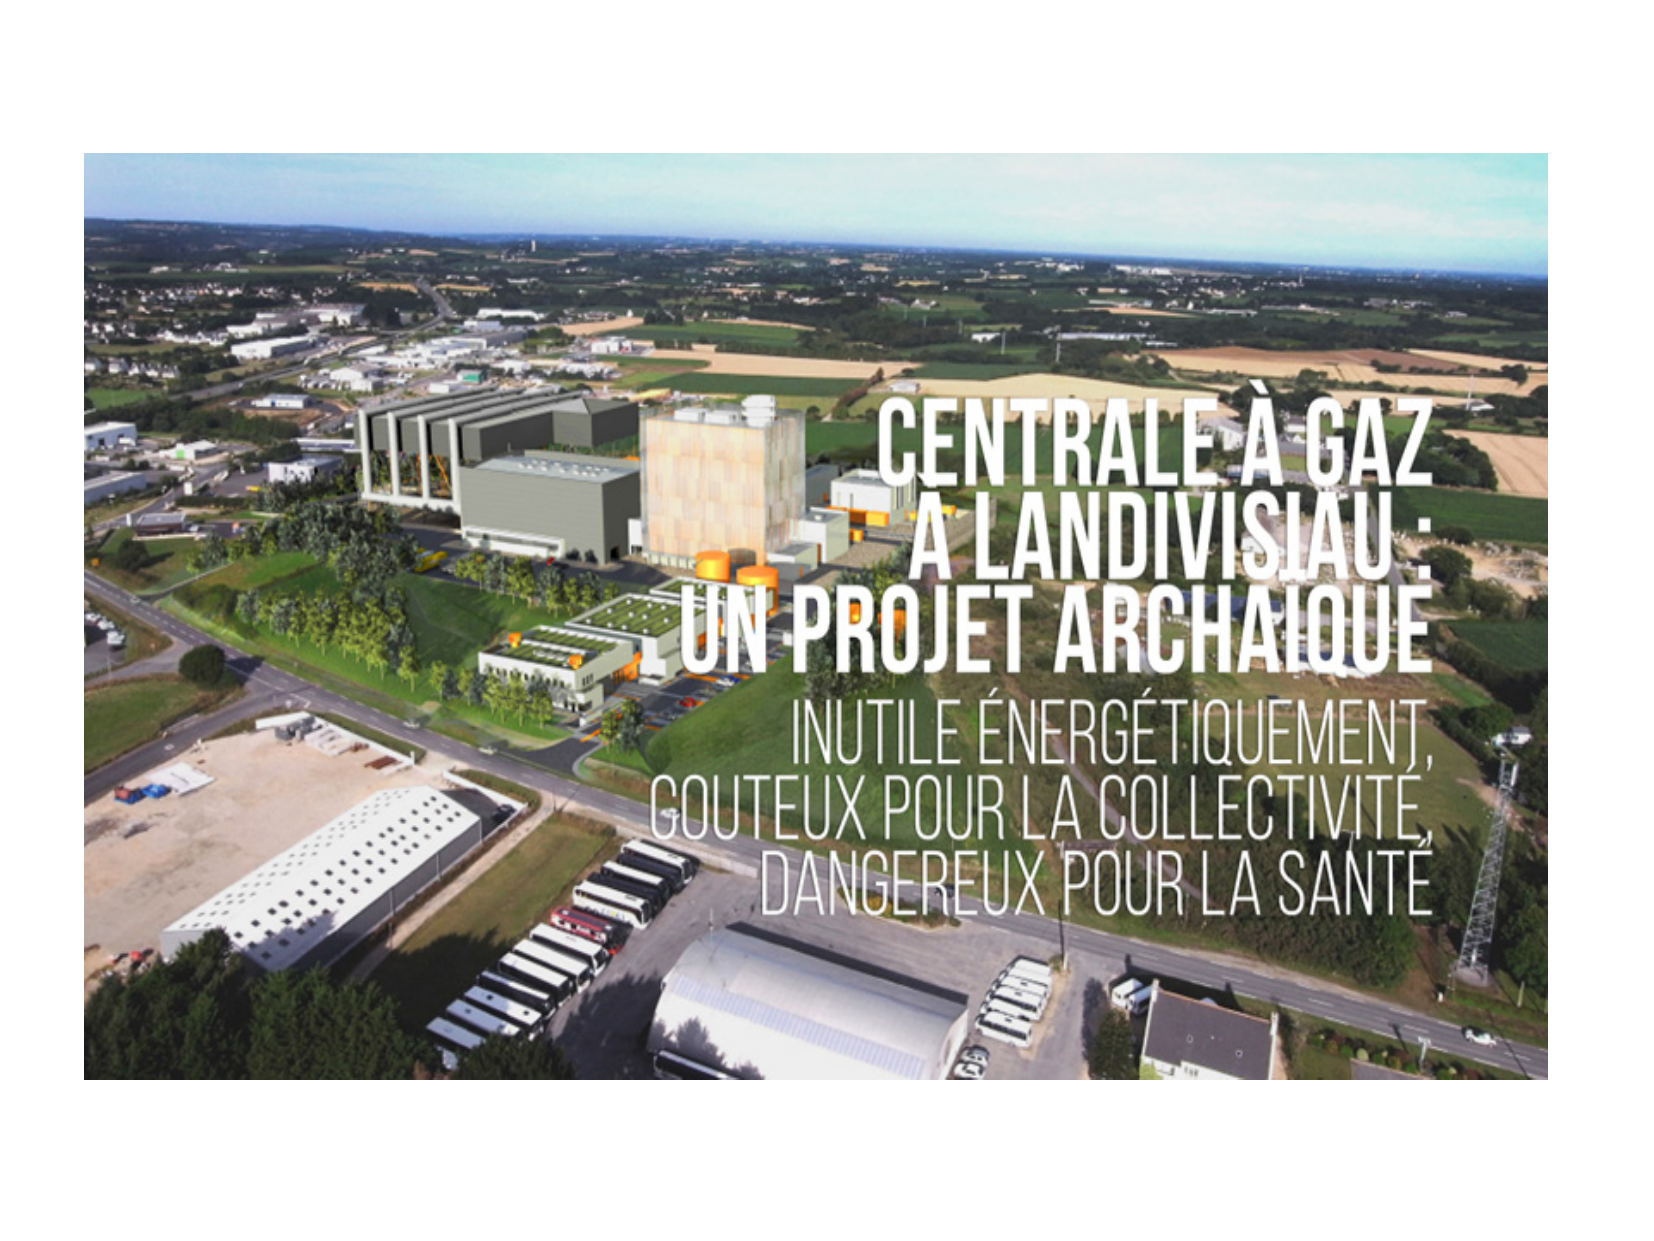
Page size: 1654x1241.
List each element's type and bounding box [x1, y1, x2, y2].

picture [84, 153, 1548, 1080]
